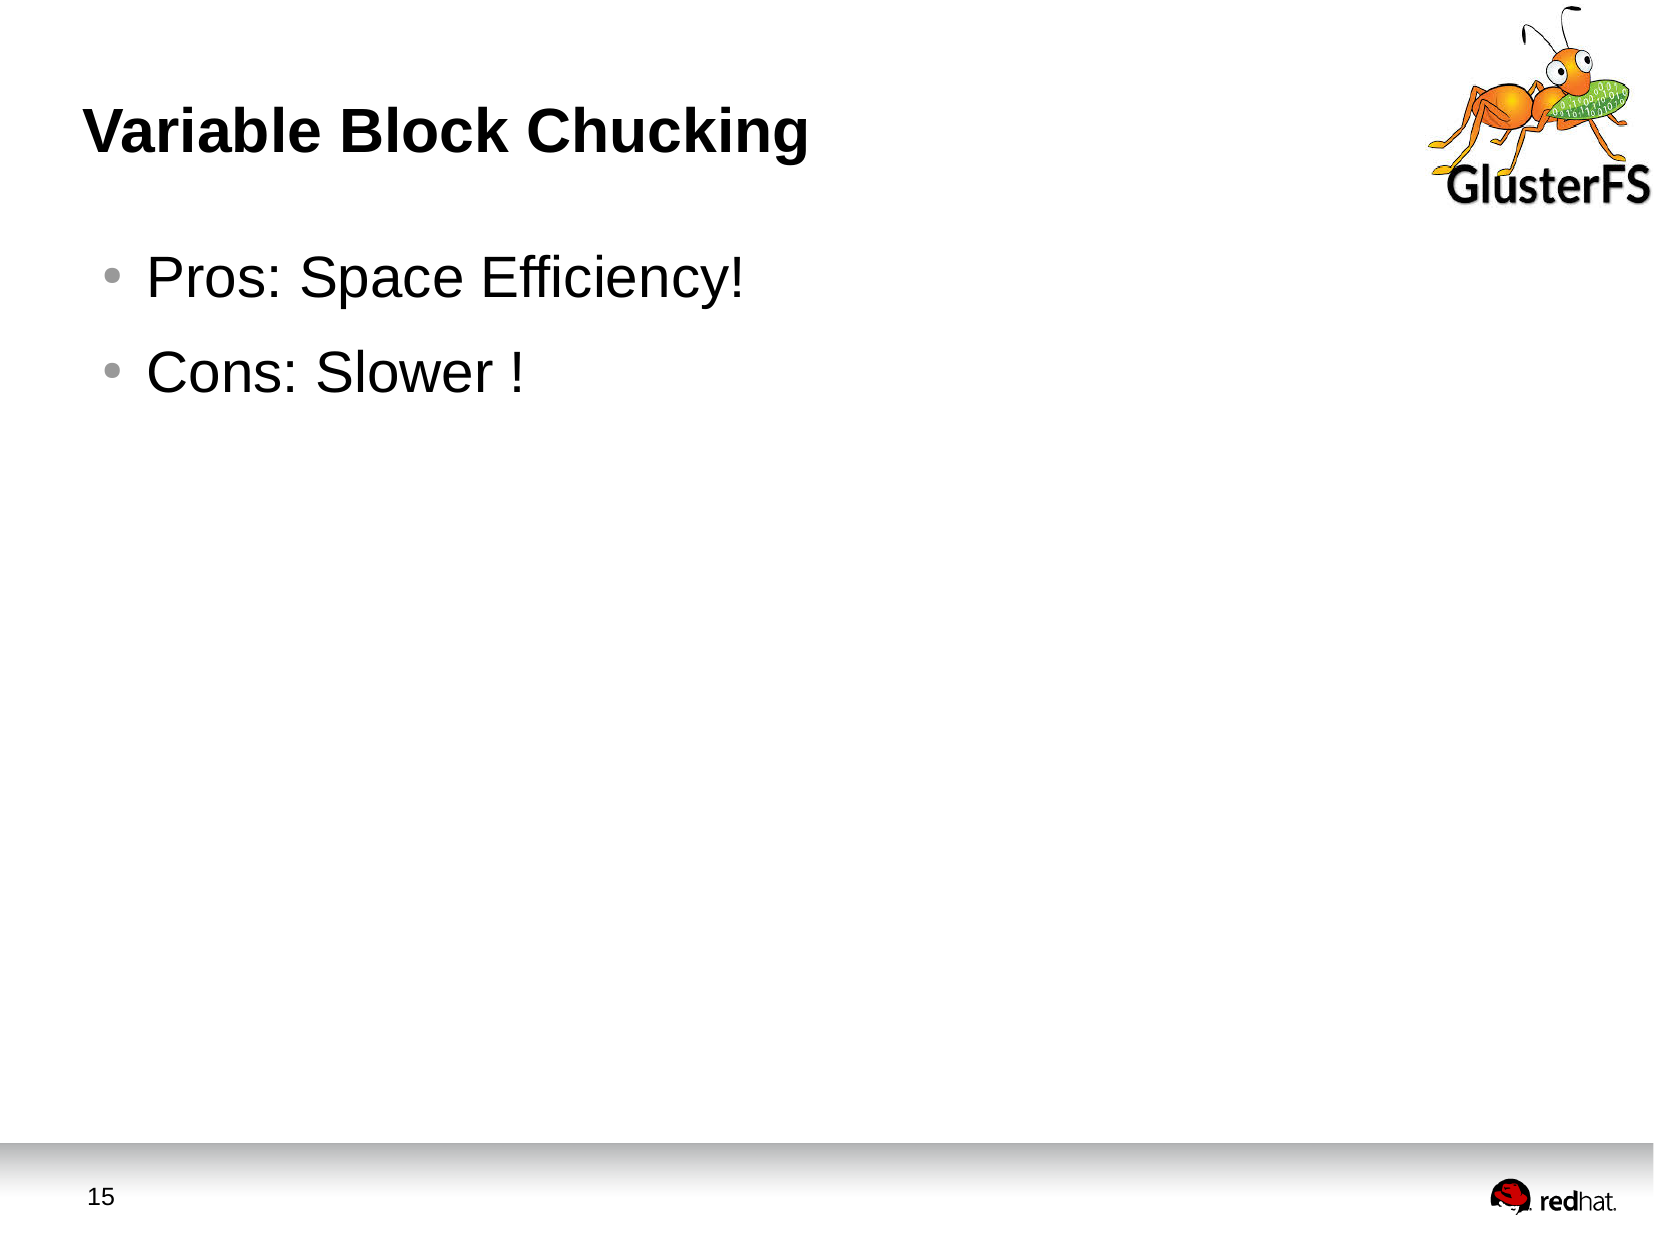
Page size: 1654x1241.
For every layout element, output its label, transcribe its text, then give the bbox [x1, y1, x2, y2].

title Variable Block Chucking [82, 37, 1426, 226]
list Pros: Space Efficiency! Cons: Slower ! [86, 244, 1576, 1039]
picture [1425, 4, 1653, 208]
picture [0, 1143, 1654, 1241]
